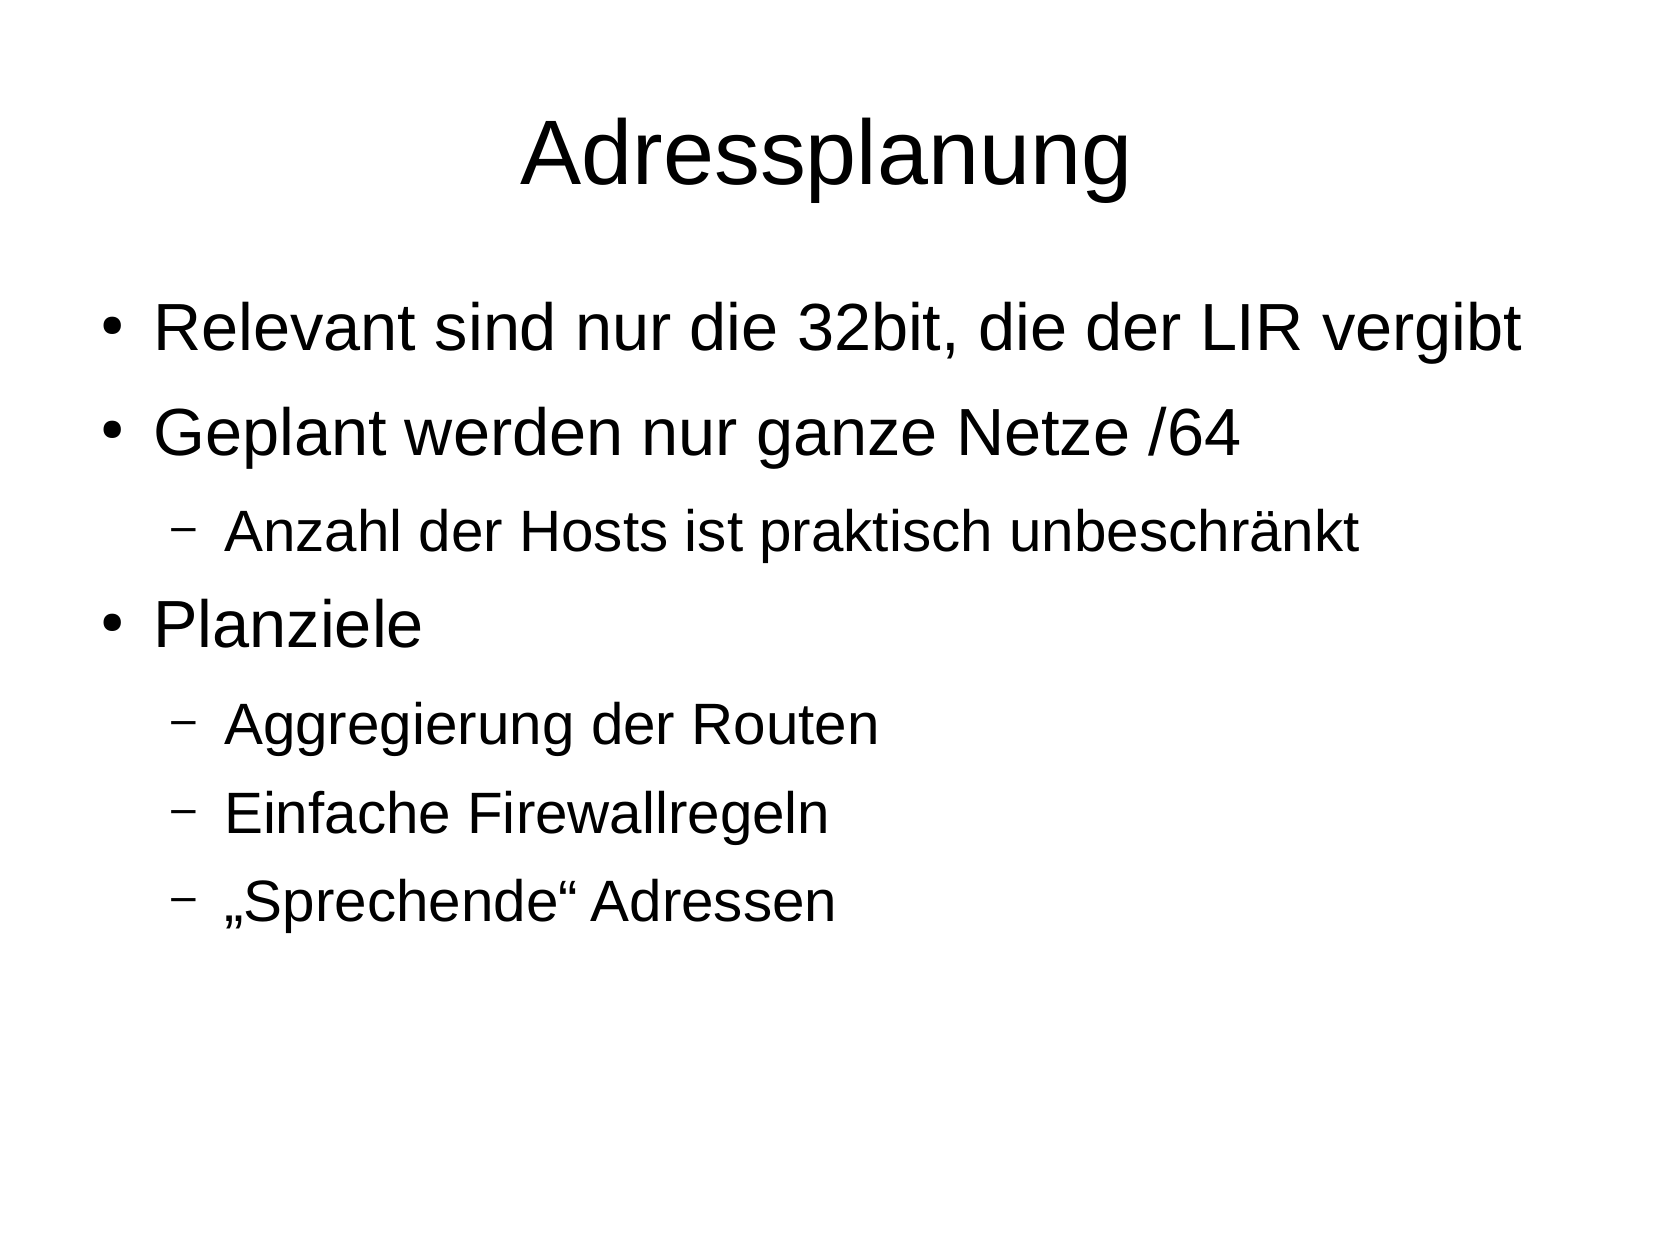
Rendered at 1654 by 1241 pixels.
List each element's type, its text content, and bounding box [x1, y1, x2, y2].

title Adressplanung [82, 49, 1571, 257]
list Relevant sind nur die 32bit, die der LIR vergibt Geplant werden nur ganze Netze /64 Anzahl der Hosts ist praktisch unbeschränkt Planziele Aggregierung der Routen Einfache Firewallregeln „Sprechende“ Adressen [82, 290, 1571, 1010]
